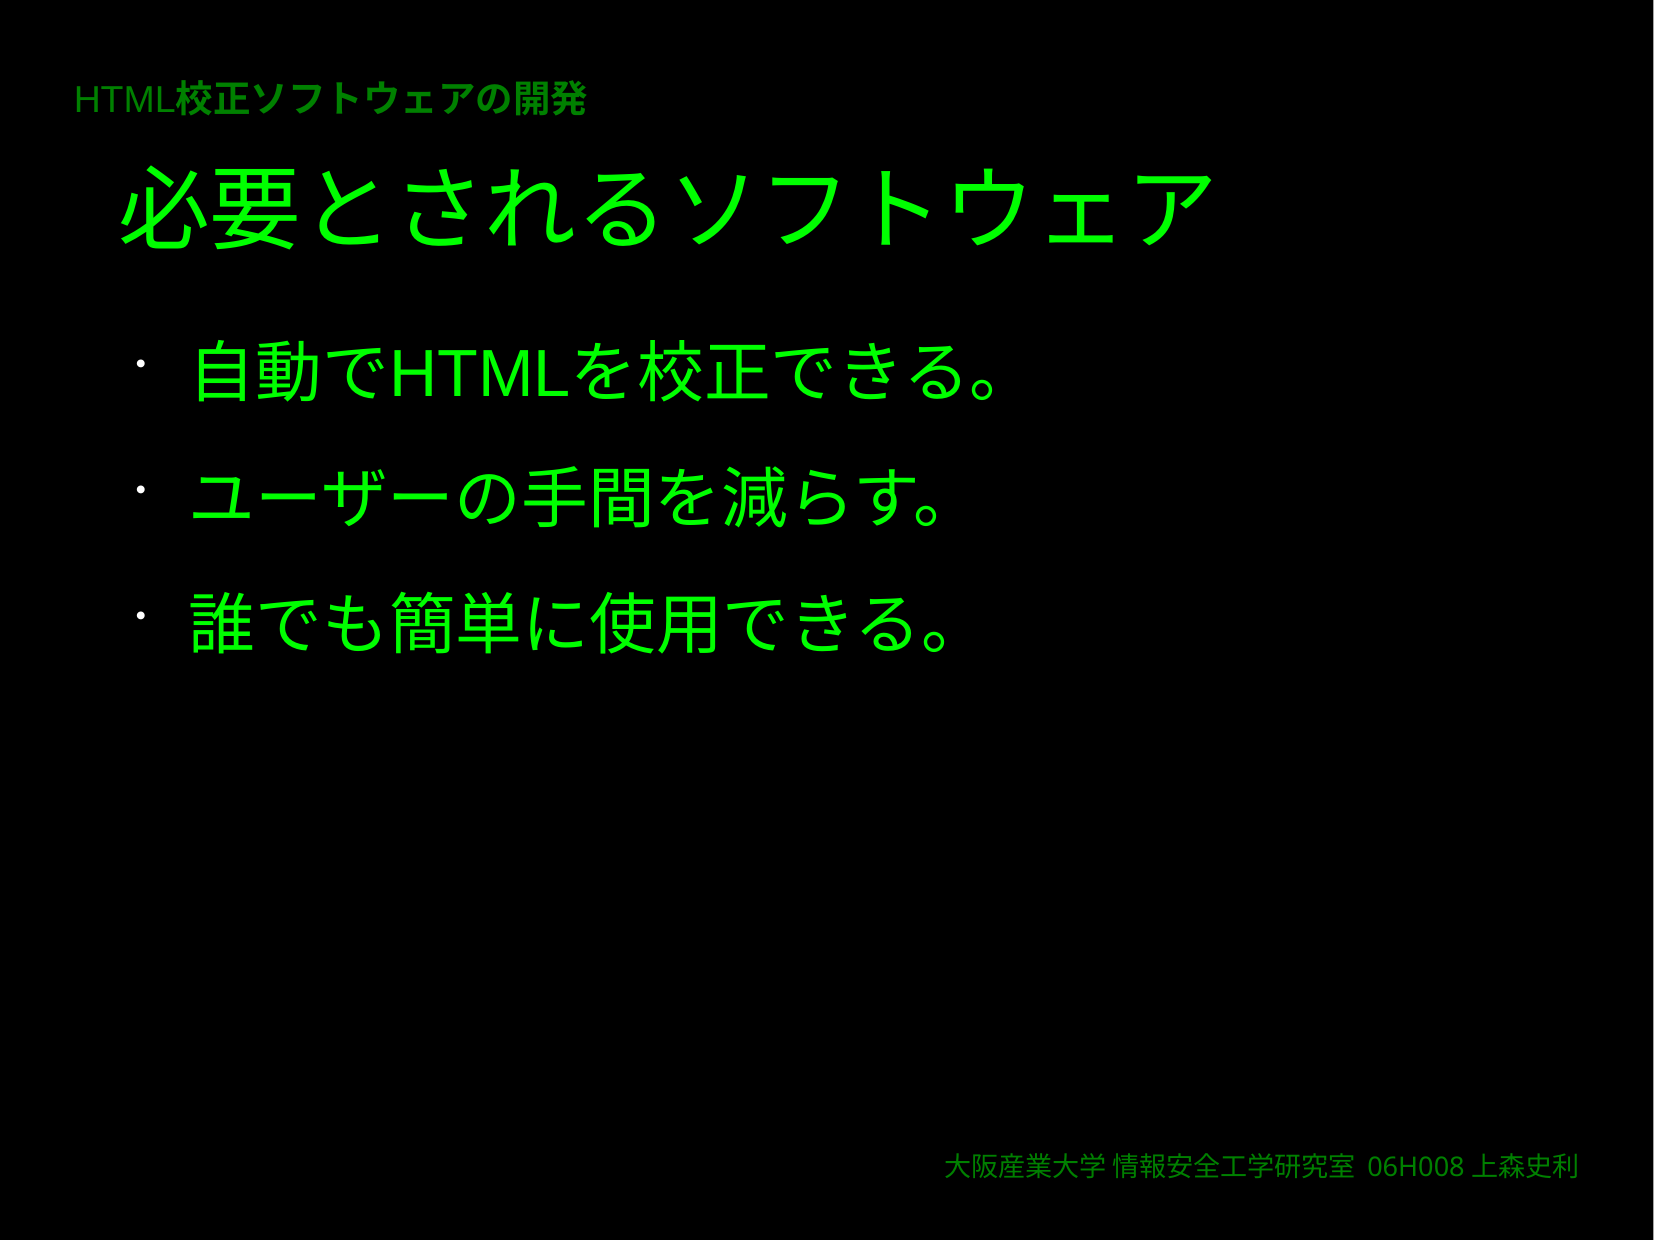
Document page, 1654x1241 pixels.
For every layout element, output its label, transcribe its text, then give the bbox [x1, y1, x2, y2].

title 必要とされるソフトウェア [118, 147, 1601, 257]
list 自動でHTMLを校正できる。 ユーザーの手間を減らす。 誰でも簡単に使用できる。 [100, 318, 1577, 1087]
